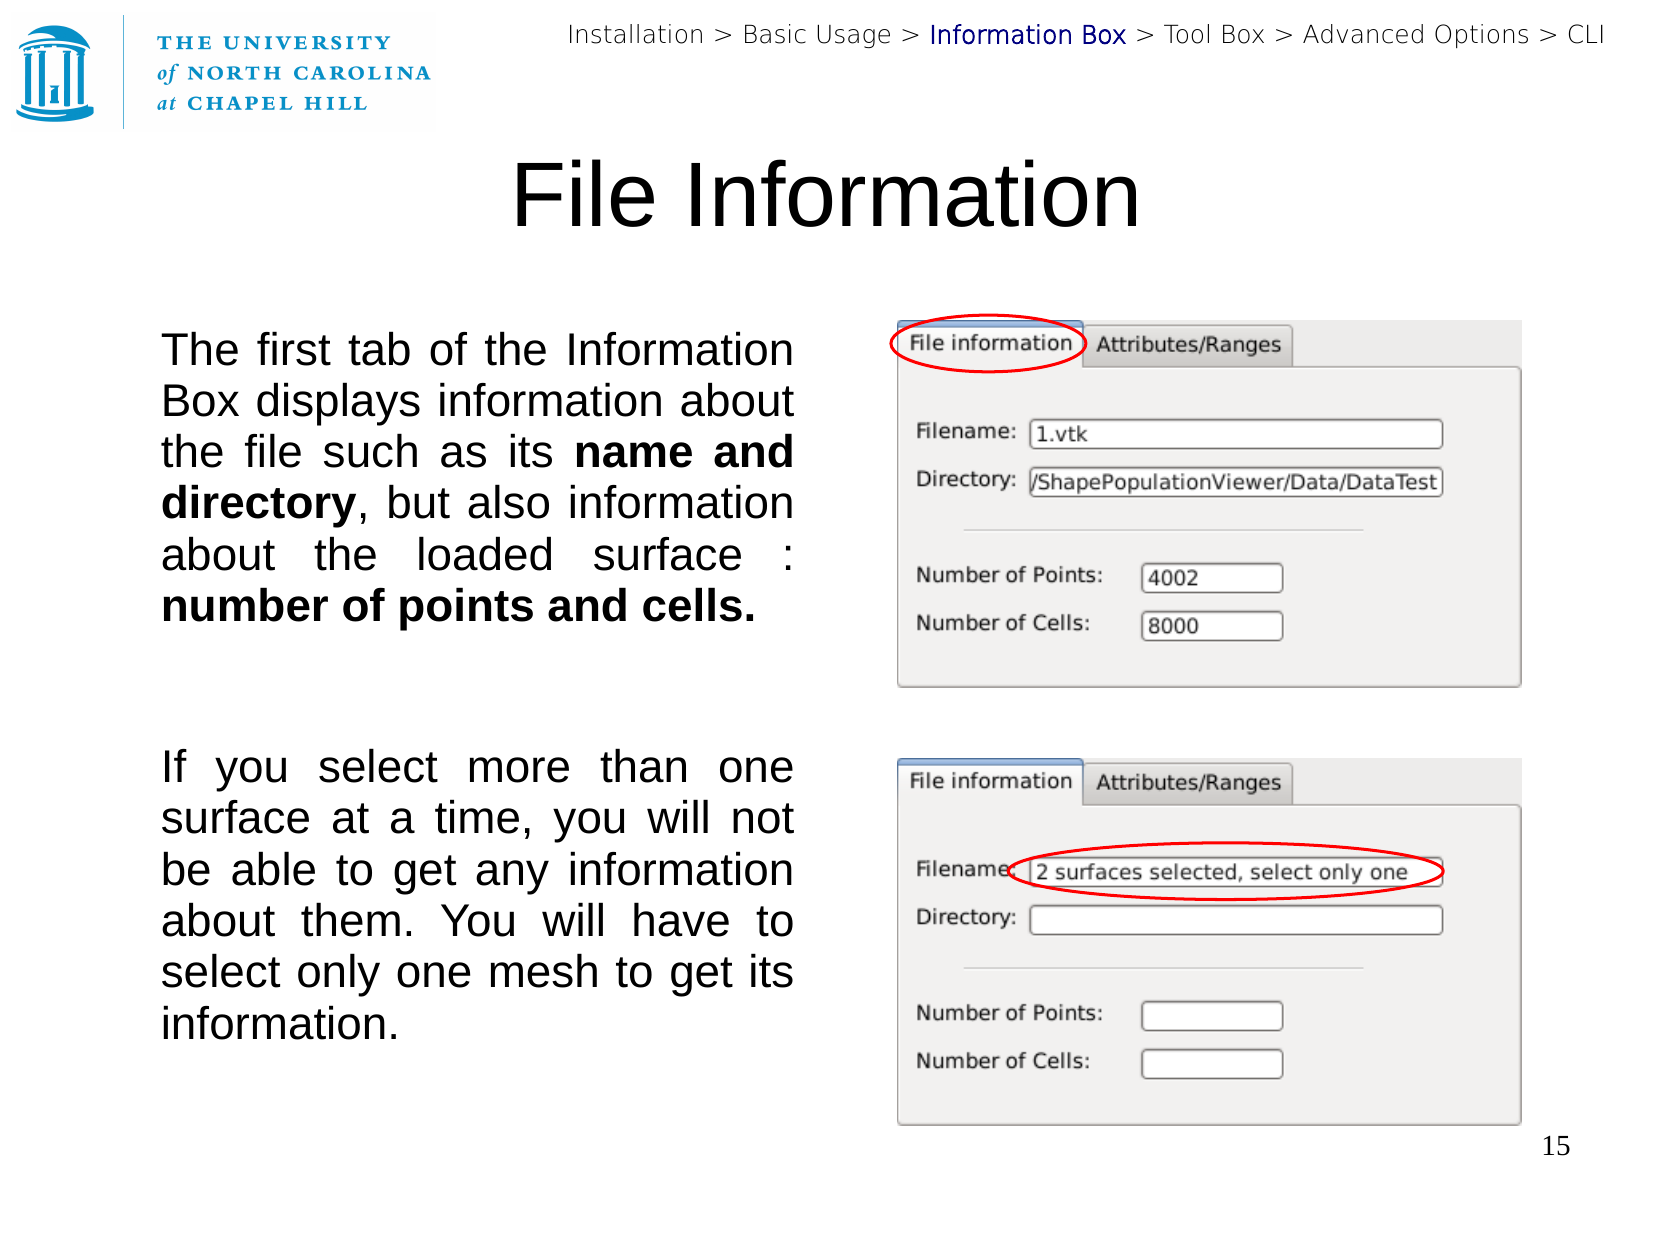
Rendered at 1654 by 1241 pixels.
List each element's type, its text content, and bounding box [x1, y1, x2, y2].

picture [897, 320, 922, 331]
list The first tab of the Information Box displays information about the file such as its name and directory, but also information about the loaded surface : number of points and cells. If you select more than one surface at a time, you will not be able to get any information about them. You will have to select only one mesh to get its information. [90, 323, 796, 1201]
picture [897, 758, 1522, 1126]
picture [11, 12, 436, 132]
picture [897, 320, 1084, 370]
title File Information [82, 90, 1571, 298]
text_box Installation > Basic Usage > Information Box > Tool Box > Advanced Options > CLI [552, 12, 1654, 57]
picture [897, 320, 1522, 688]
